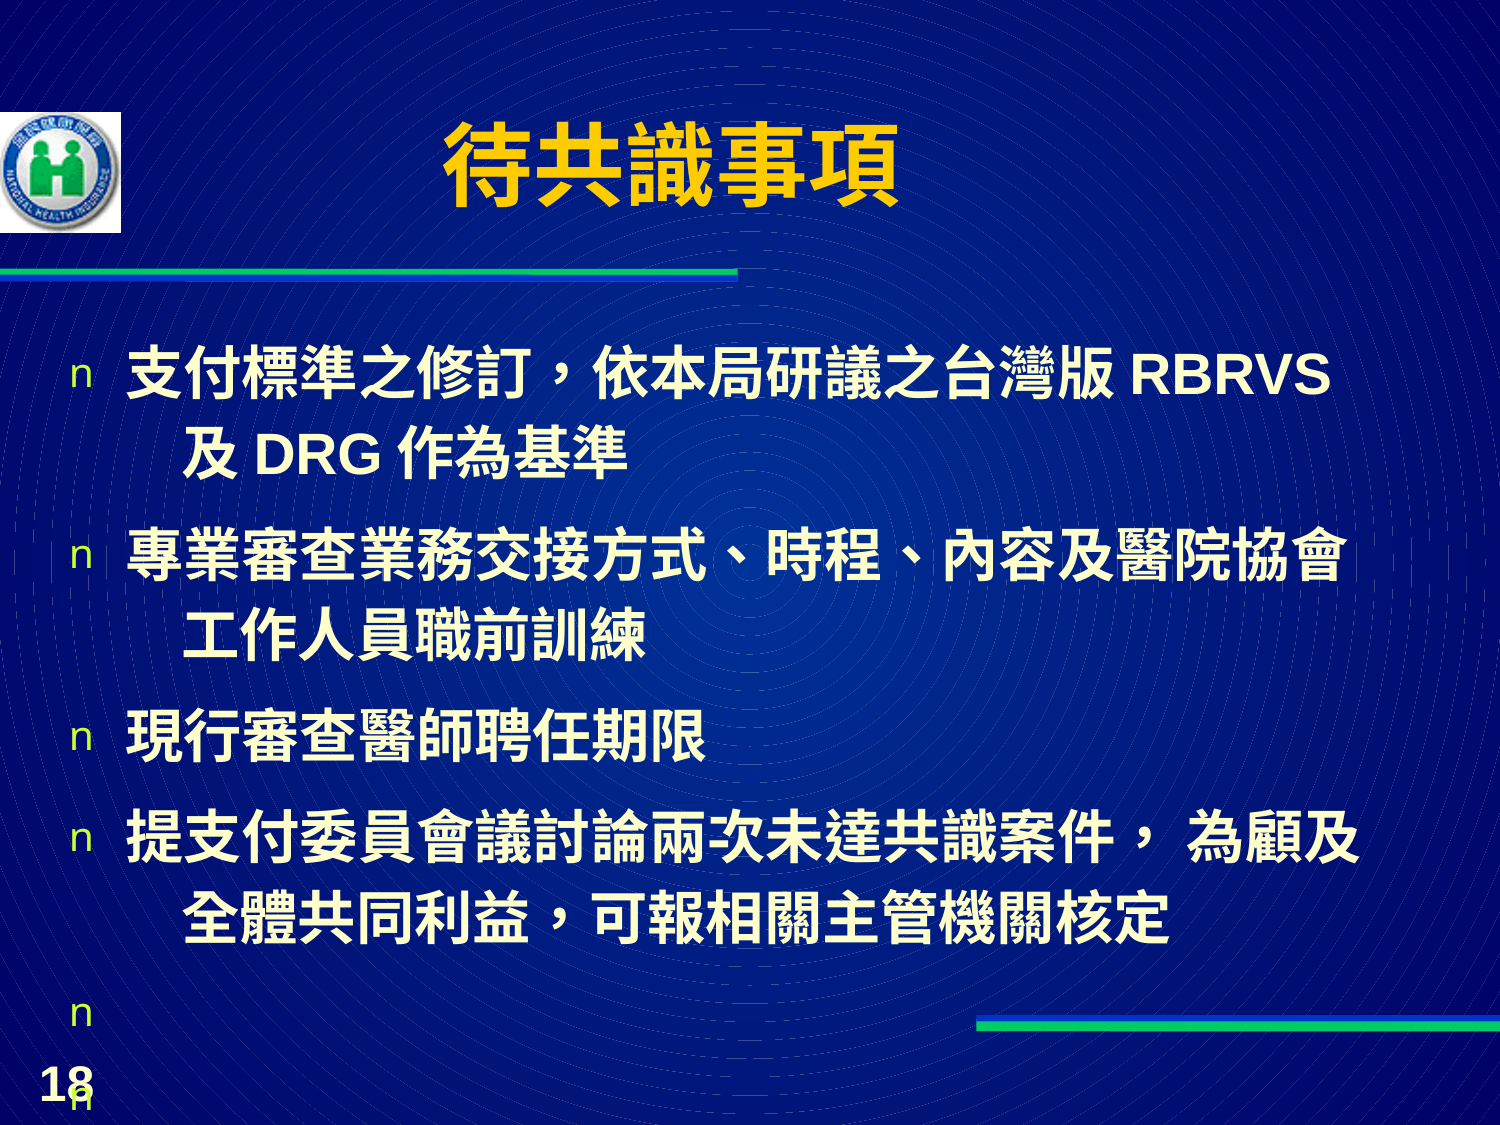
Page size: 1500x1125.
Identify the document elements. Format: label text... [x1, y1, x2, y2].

text_box [23, 1043, 337, 1119]
title 待共識事項 [24, 99, 1317, 225]
list 支付標準之修訂，依本局研議之台灣版RBRVS及DRG作為基準 專業審查業務交接方式、時程、內容及醫院協會工作人員職前訓練 現行審查醫師聘任期限 提支付委員會議討論兩次未達共識案件， 為顧及全體共同利益，可報相關主管機關核定 [53, 318, 1401, 994]
